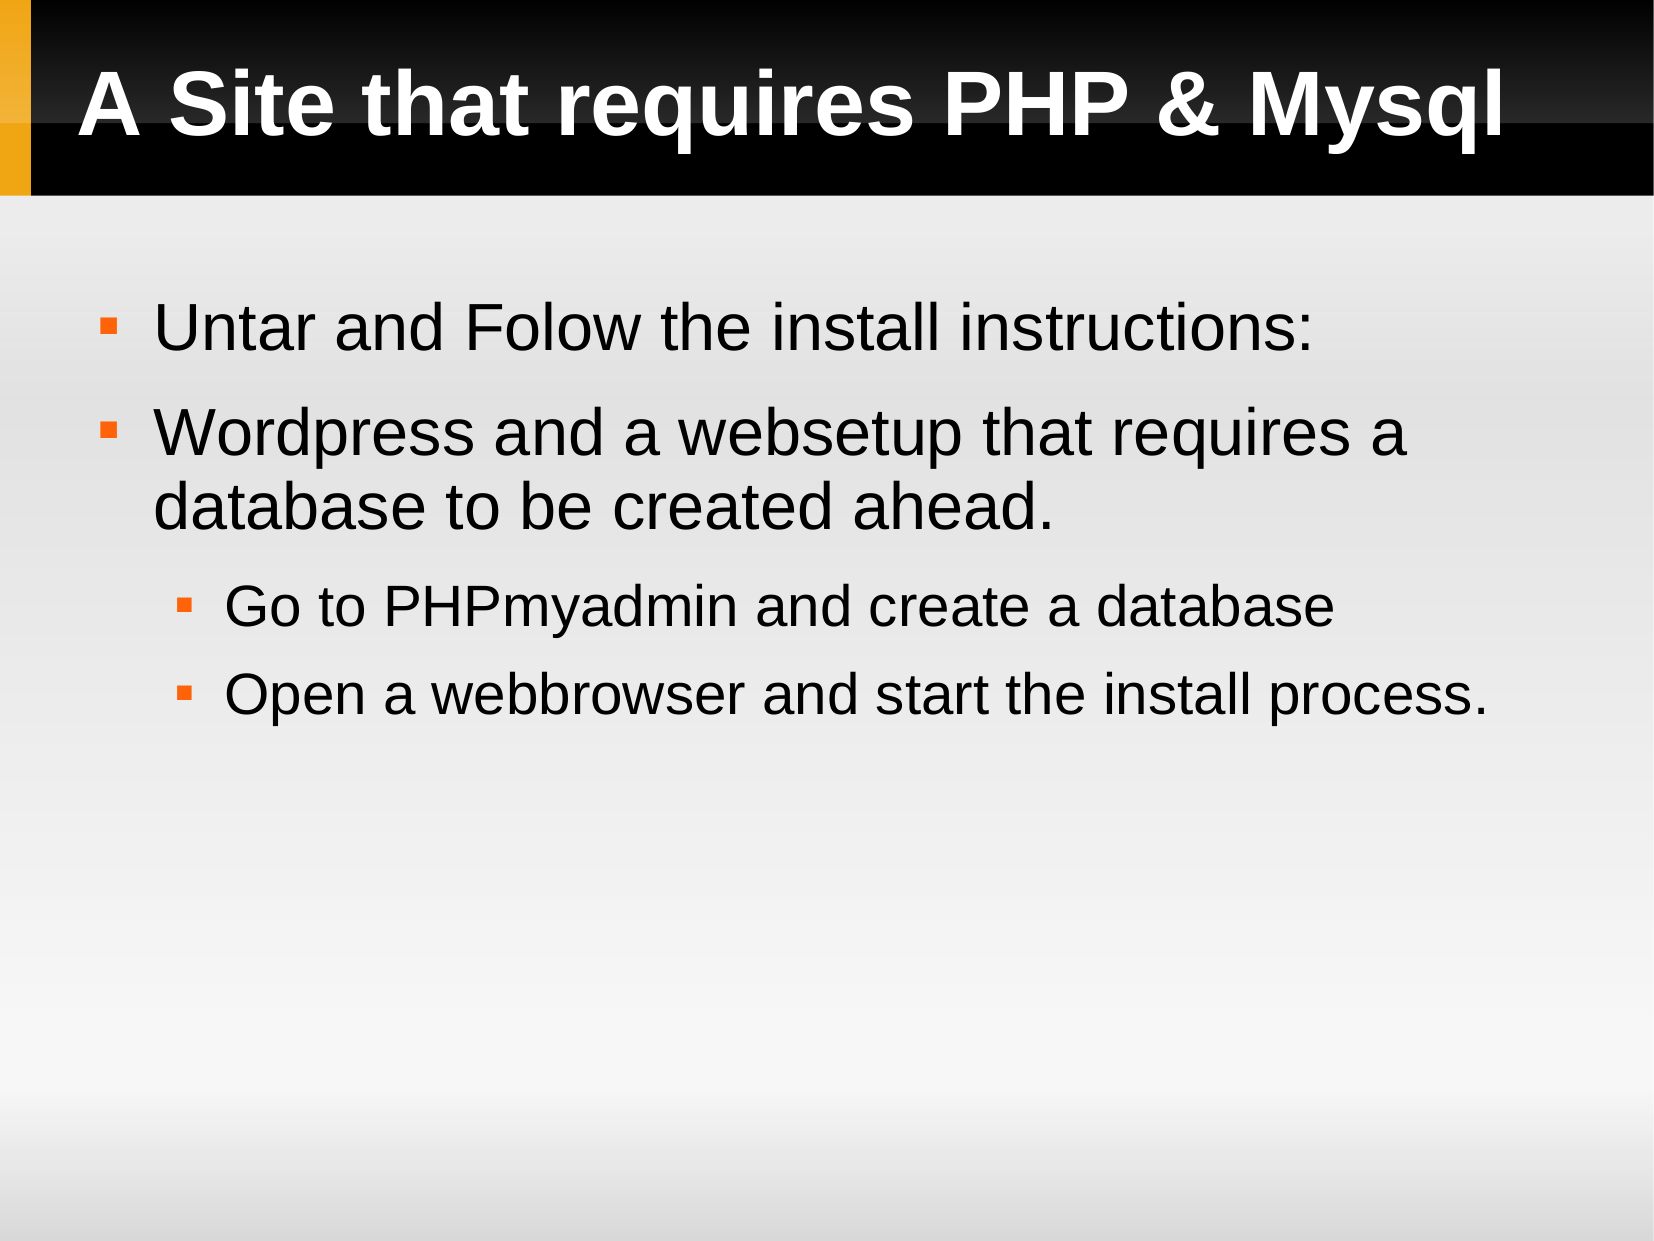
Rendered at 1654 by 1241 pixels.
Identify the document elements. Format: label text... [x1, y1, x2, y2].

title A Site that requires PHP & Mysql [76, 7, 1565, 200]
picture [0, 0, 1654, 1241]
list Untar and Folow the install instructions: Wordpress and a websetup that requires a database to be created ahead. Go to PHPmyadmin and create a database Open a webbrowser and start the install process. [82, 290, 1571, 1094]
